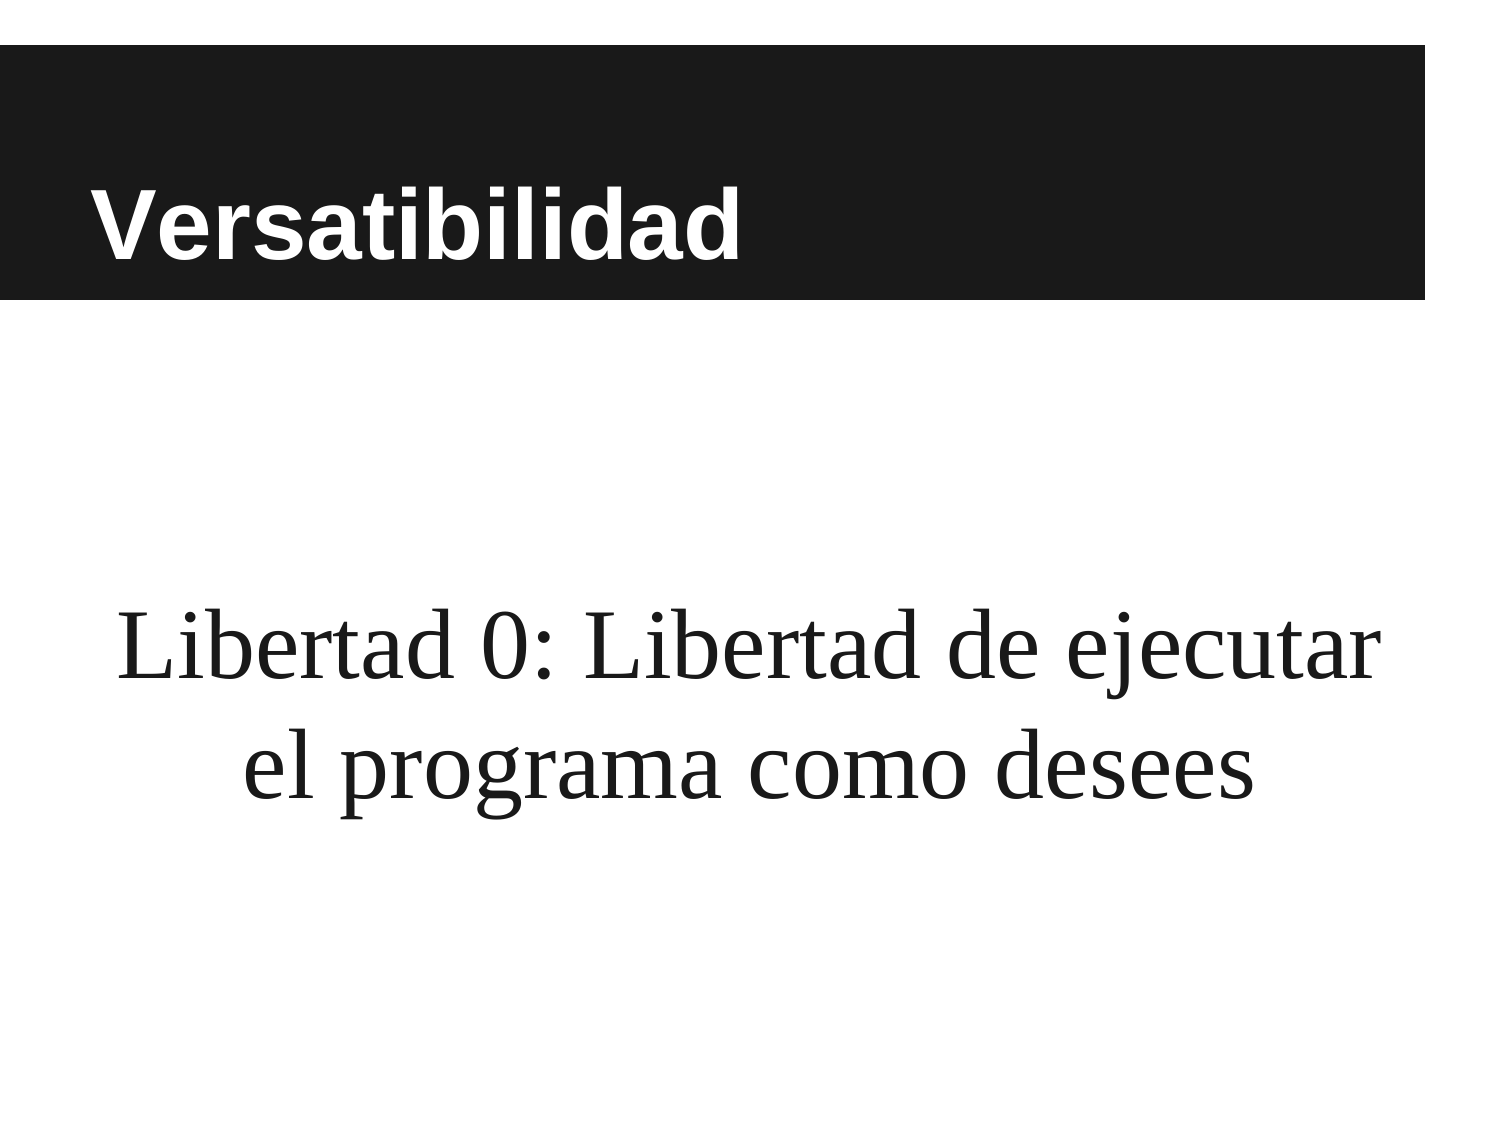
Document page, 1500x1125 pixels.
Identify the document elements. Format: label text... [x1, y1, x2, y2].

list Libertad 0: Libertad de ejecutar el programa como desees [75, 319, 1426, 1078]
title Versatibilidad [75, 45, 1426, 295]
